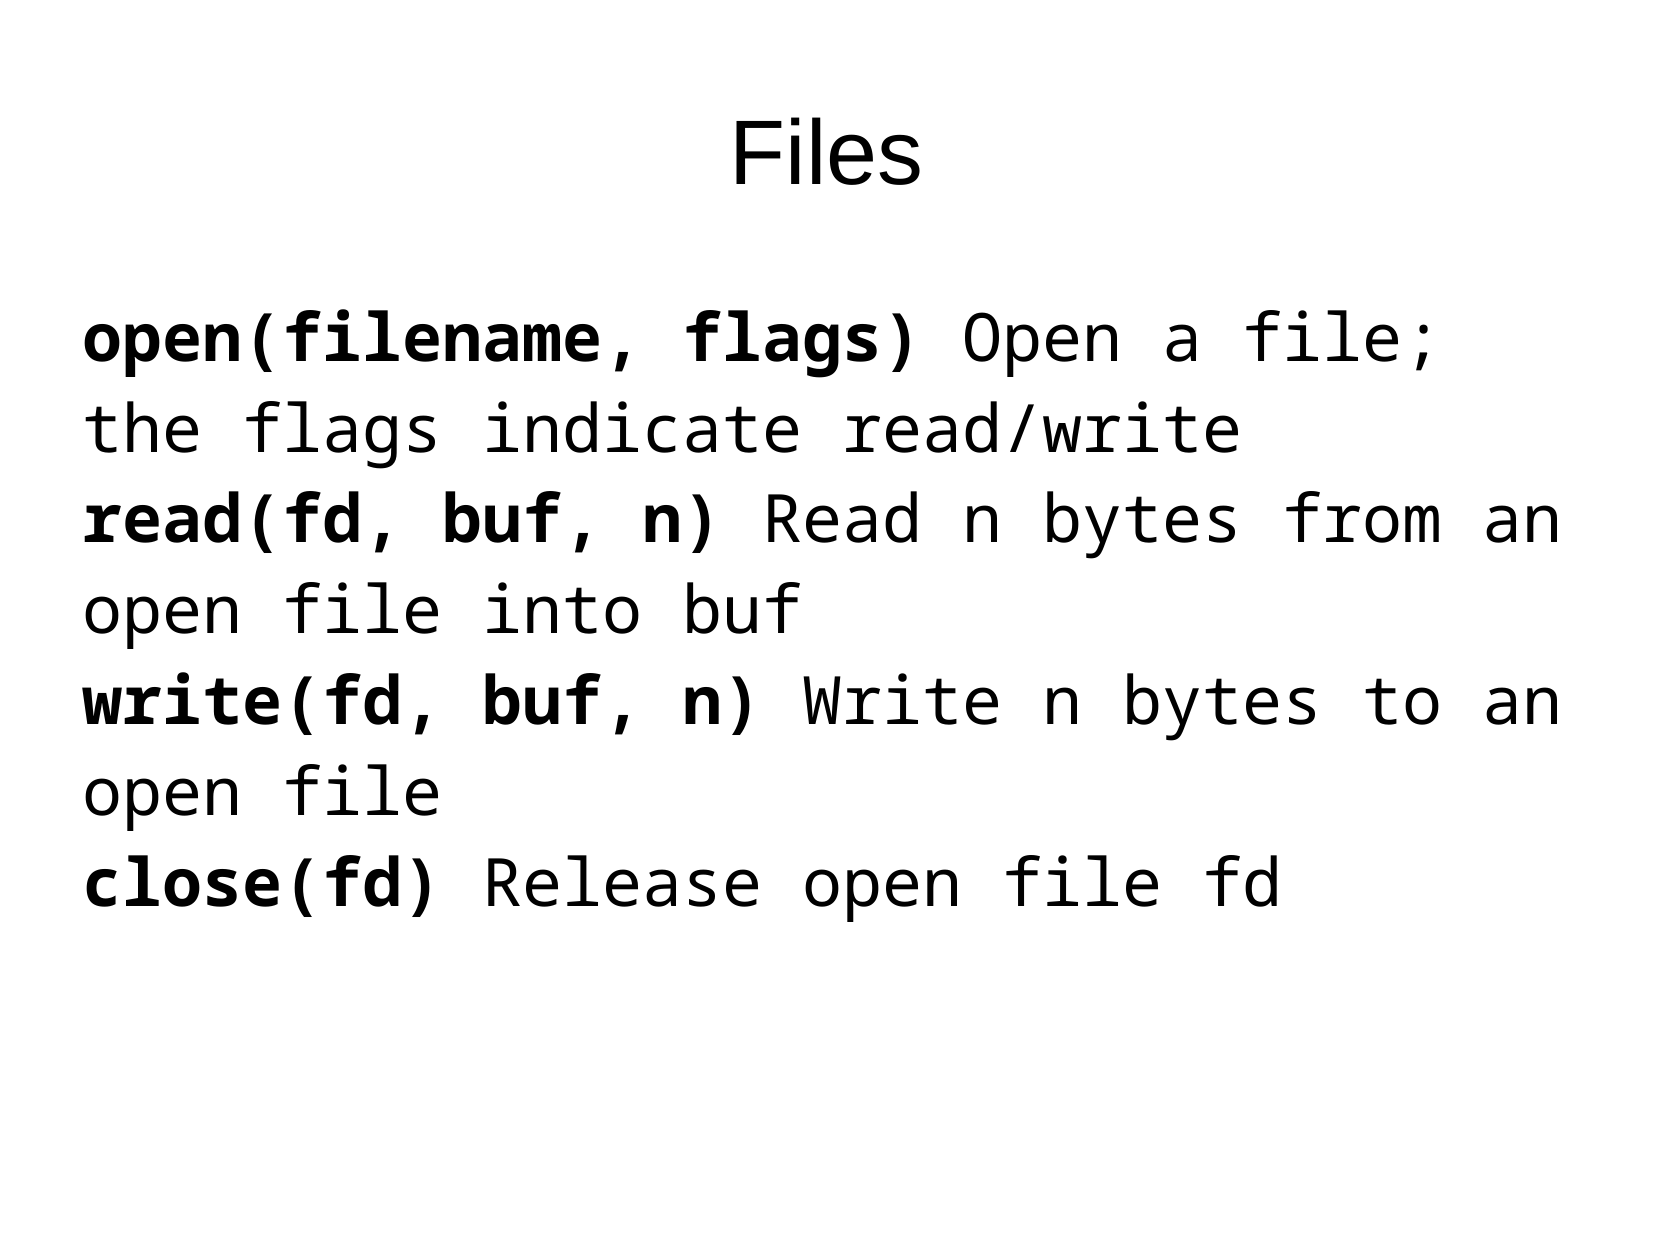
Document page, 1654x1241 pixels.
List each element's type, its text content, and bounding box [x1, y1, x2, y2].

title Files [82, 49, 1571, 257]
list open(filename, flags) Open a file; the flags indicate read/write read(fd, buf, n) Read n bytes from an open file into buf write(fd, buf, n) Write n bytes to an open file close(fd) Release open file fd [82, 290, 1571, 1010]
